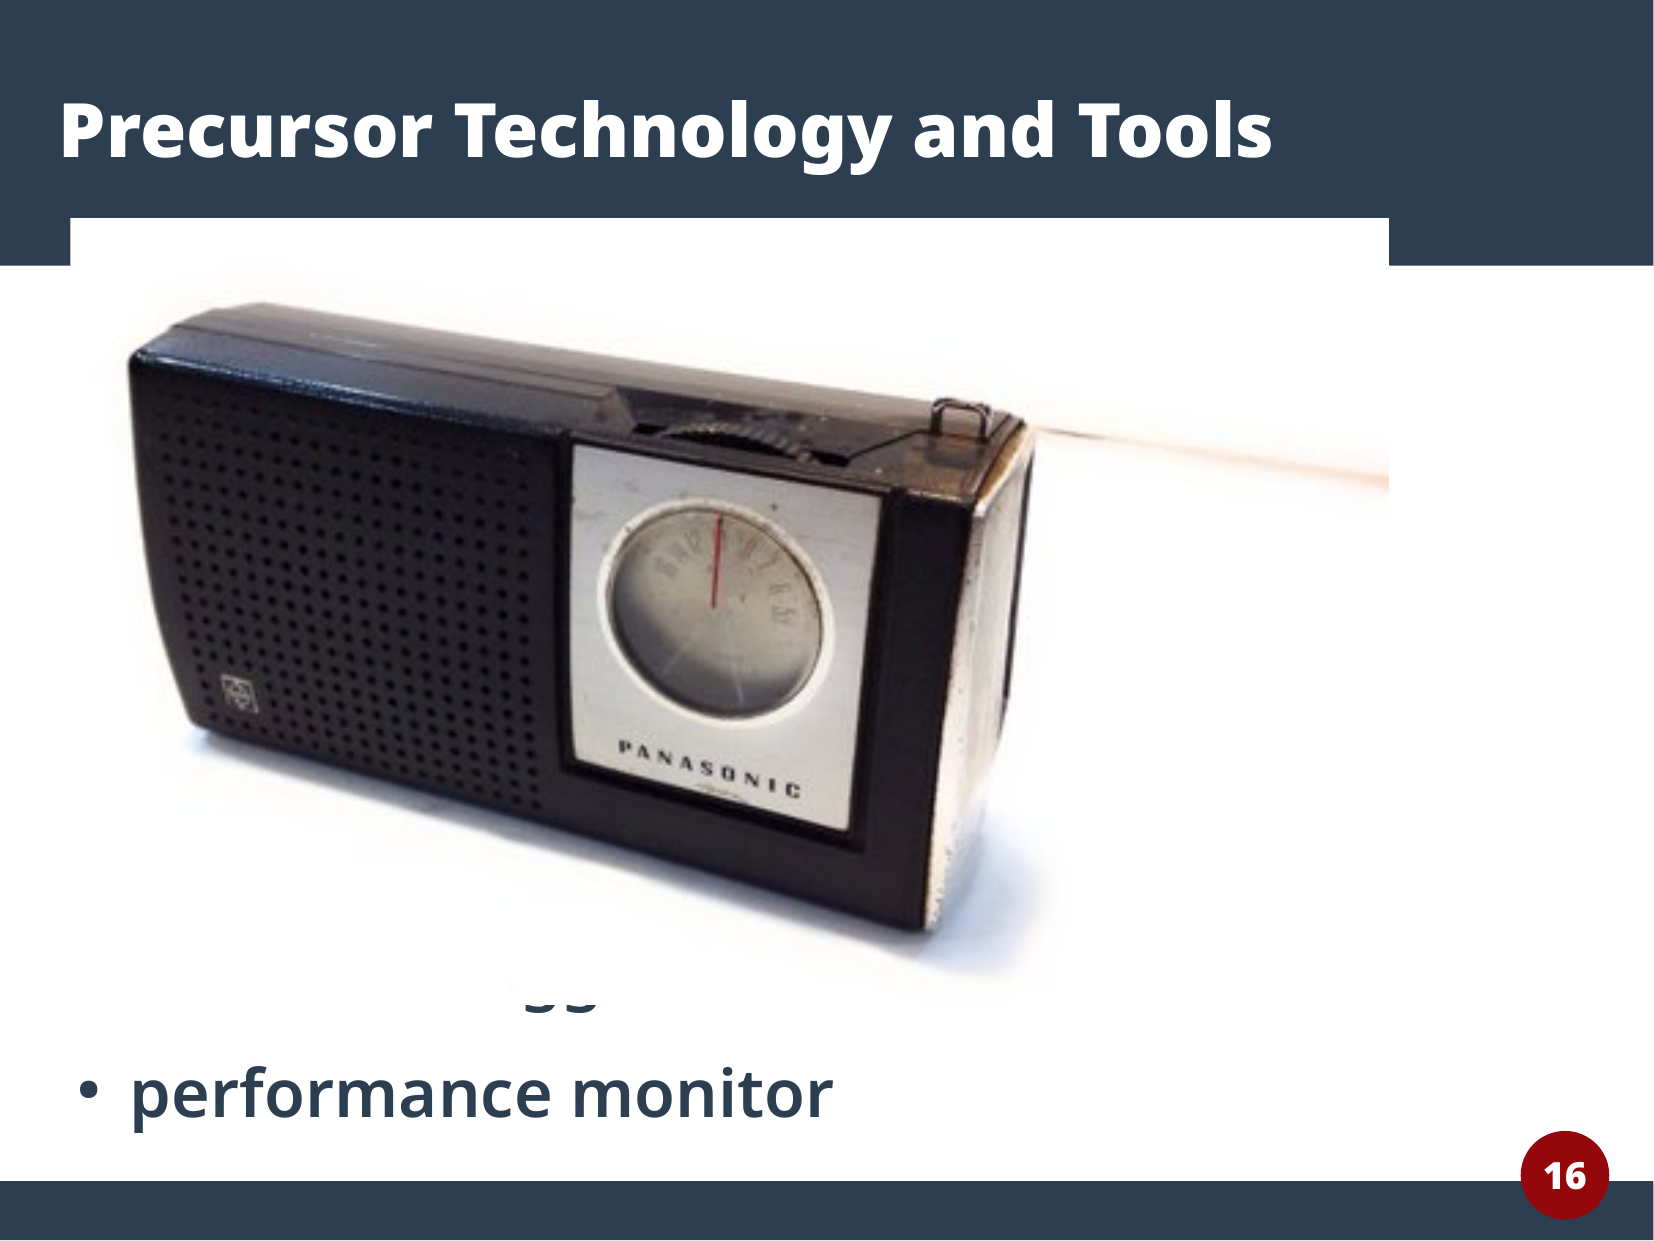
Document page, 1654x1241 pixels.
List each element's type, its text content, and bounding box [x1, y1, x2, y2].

picture [70, 218, 1476, 1005]
list lines of source code source file sccs, cvs, git vi, emacs relocatable binary device driver kernel debugger performance monitor [59, 324, 1595, 1152]
text_box [59, 49, 1595, 207]
